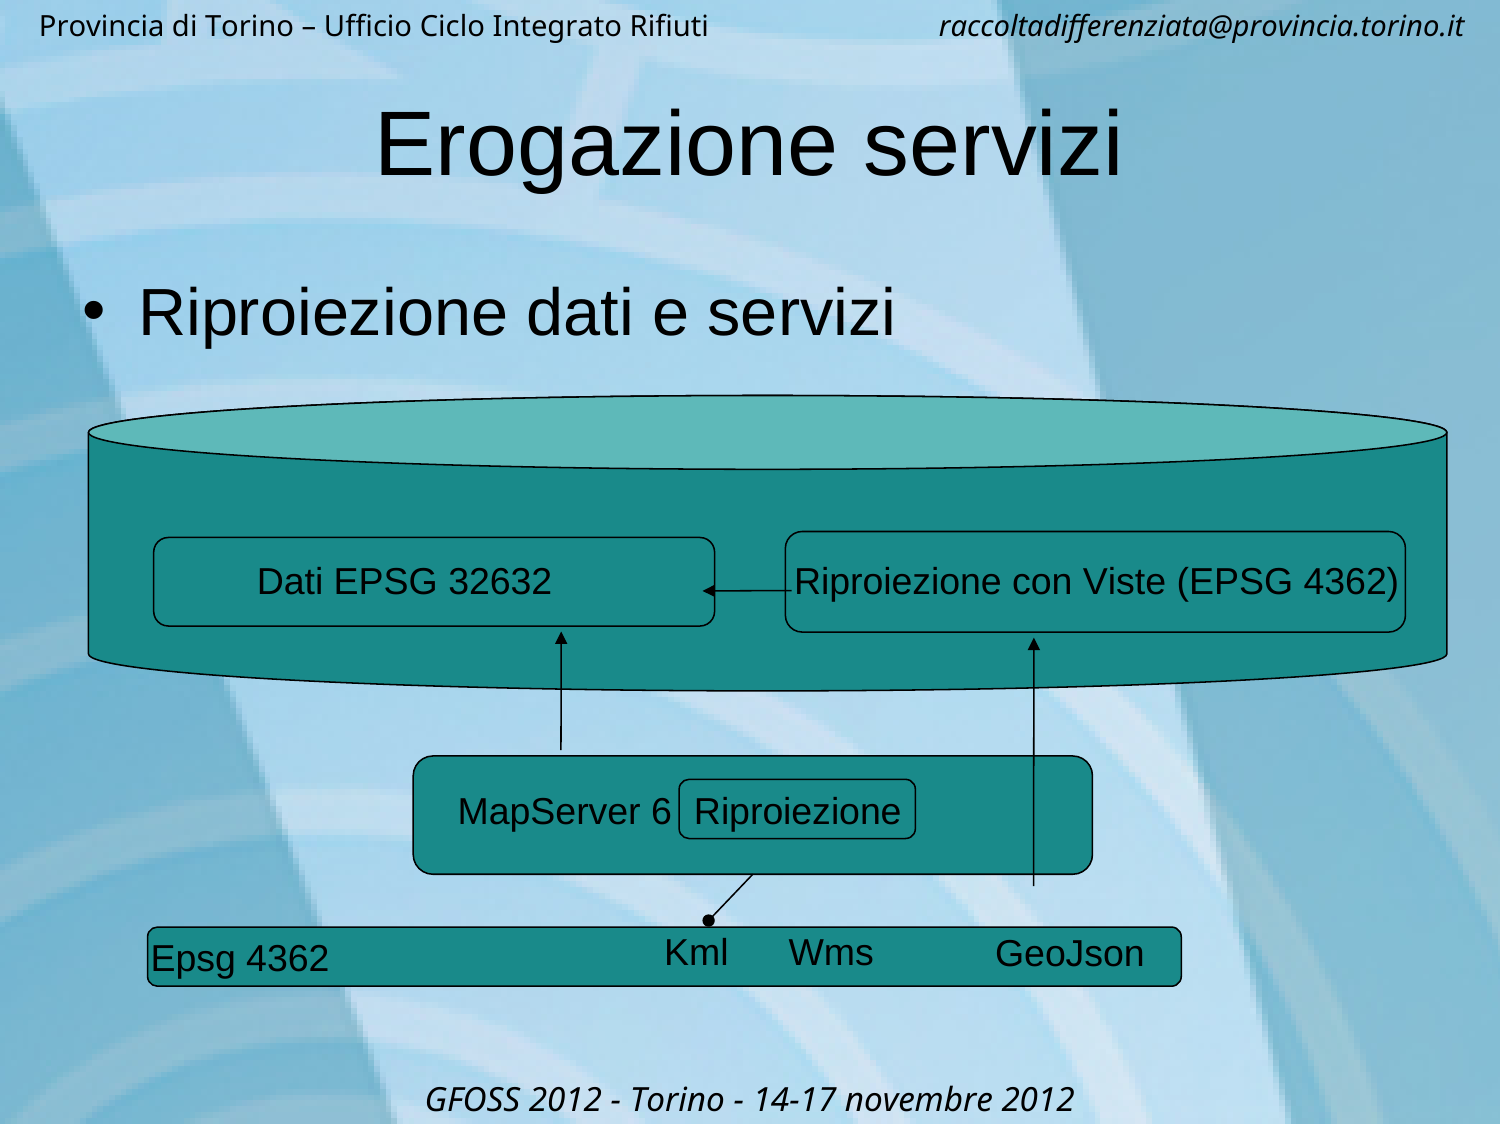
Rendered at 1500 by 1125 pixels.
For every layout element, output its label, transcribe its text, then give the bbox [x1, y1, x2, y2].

text_box Wms [773, 920, 892, 981]
text_box [413, 755, 1032, 875]
text_box [1035, 755, 1093, 875]
text_box Dati EPSG 32632 [242, 549, 597, 610]
title Erogazione servizi [75, 20, 1426, 257]
text_box Riproiezione [679, 779, 945, 840]
text_box Kml [649, 920, 768, 981]
text_box GeoJson [980, 921, 1182, 982]
text_box Epsg 4362 [135, 926, 373, 987]
text_box MapServer 6 [442, 779, 679, 840]
list Riproiezione dati e servizi [67, 261, 1418, 1004]
text_box [88, 434, 1447, 691]
text_box Riproiezione con Viste (EPSG 4362) [779, 549, 1424, 610]
